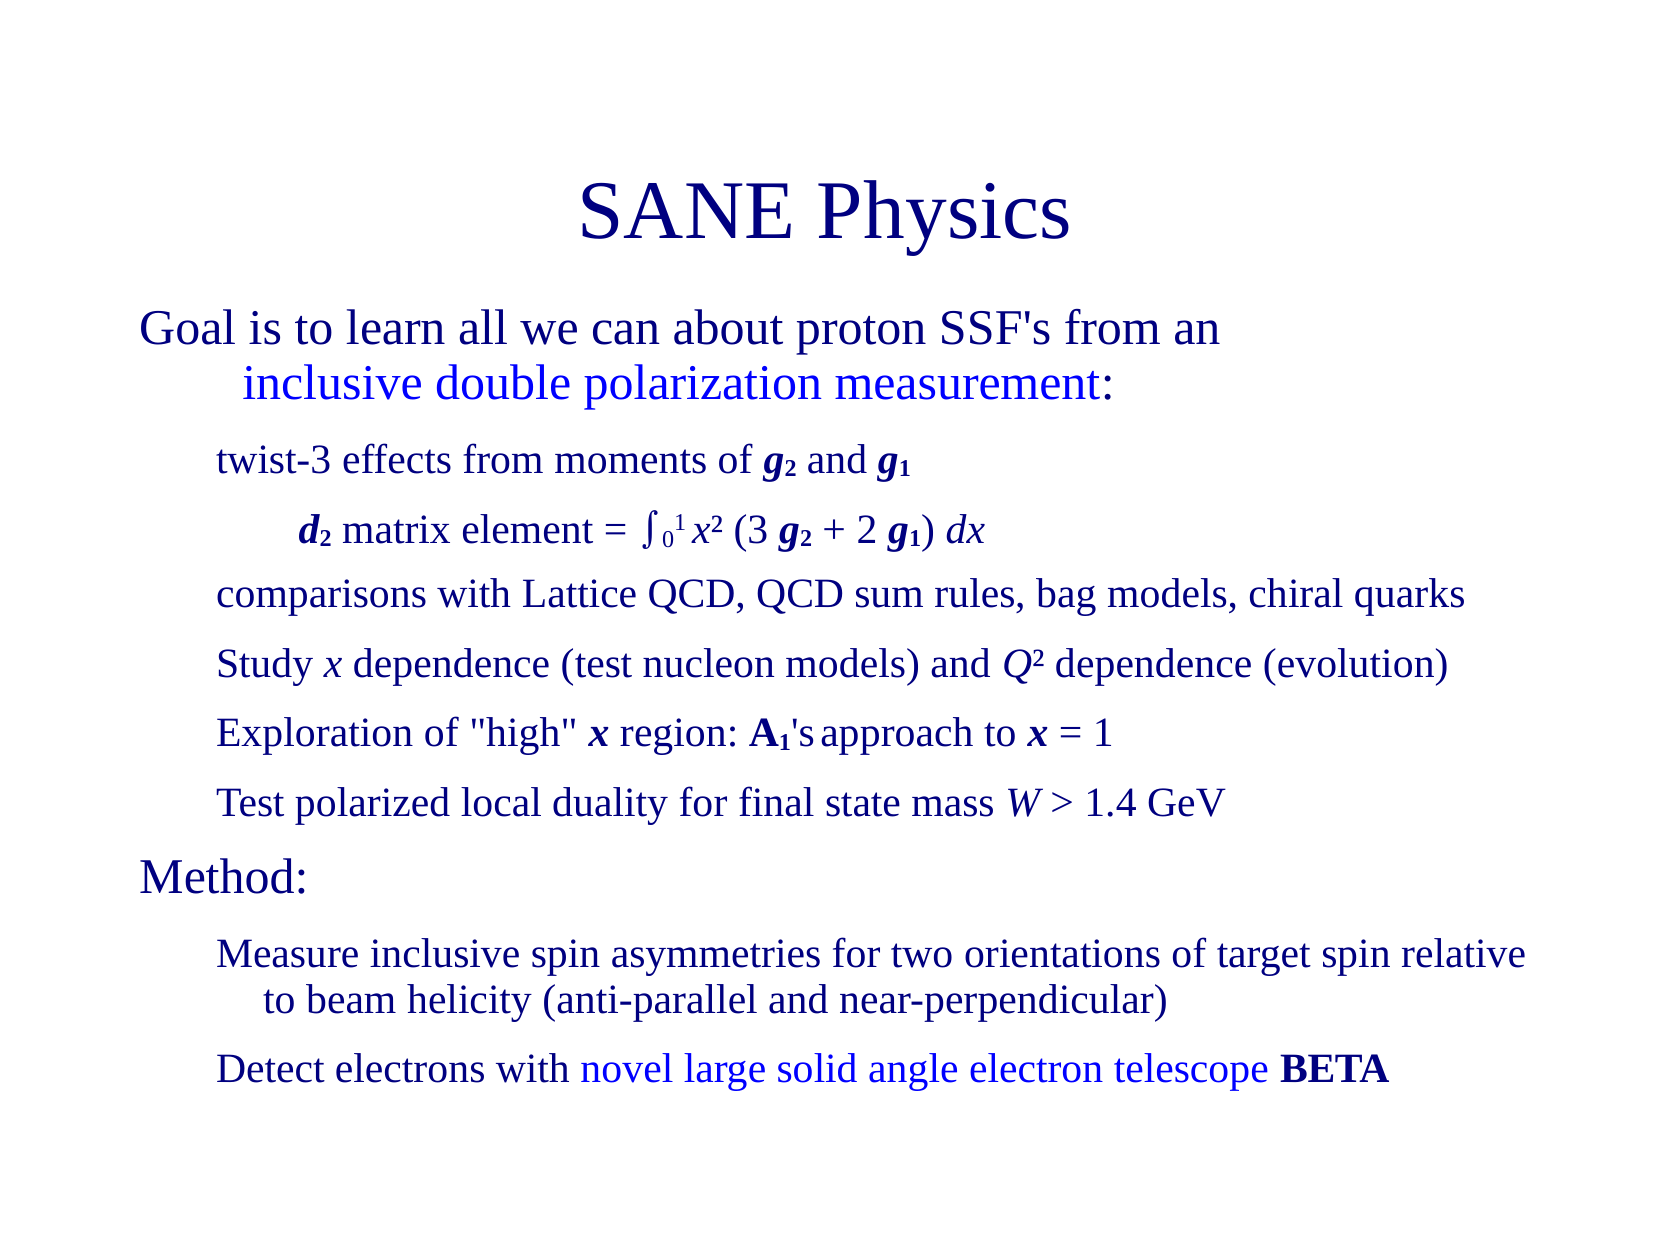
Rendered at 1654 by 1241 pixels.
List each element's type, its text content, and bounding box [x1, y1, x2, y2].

list Goal is to learn all we can about proton SSF's from an inclusive double polarization measurement: twist-3 effects from moments of g2 and g1 d2 matrix element = 01 x² (3 g2 + 2 g1) dx comparisons with Lattice QCD, QCD sum rules, bag models, chiral quarks Study x dependence (test nucleon models) and Q² dependence (evolution) Exploration of "high" x region: A1's approach to x = 1 Test polarized local duality for final state mass W > 1.4 GeV Method: Measure inclusive spin asymmetries for two orientations of target spin relative to beam helicity (anti-parallel and near-perpendicular) Detect electrons with novel large solid angle electron telescope BETA [121, 300, 1529, 1178]
title SANE Physics [121, 103, 1529, 300]
